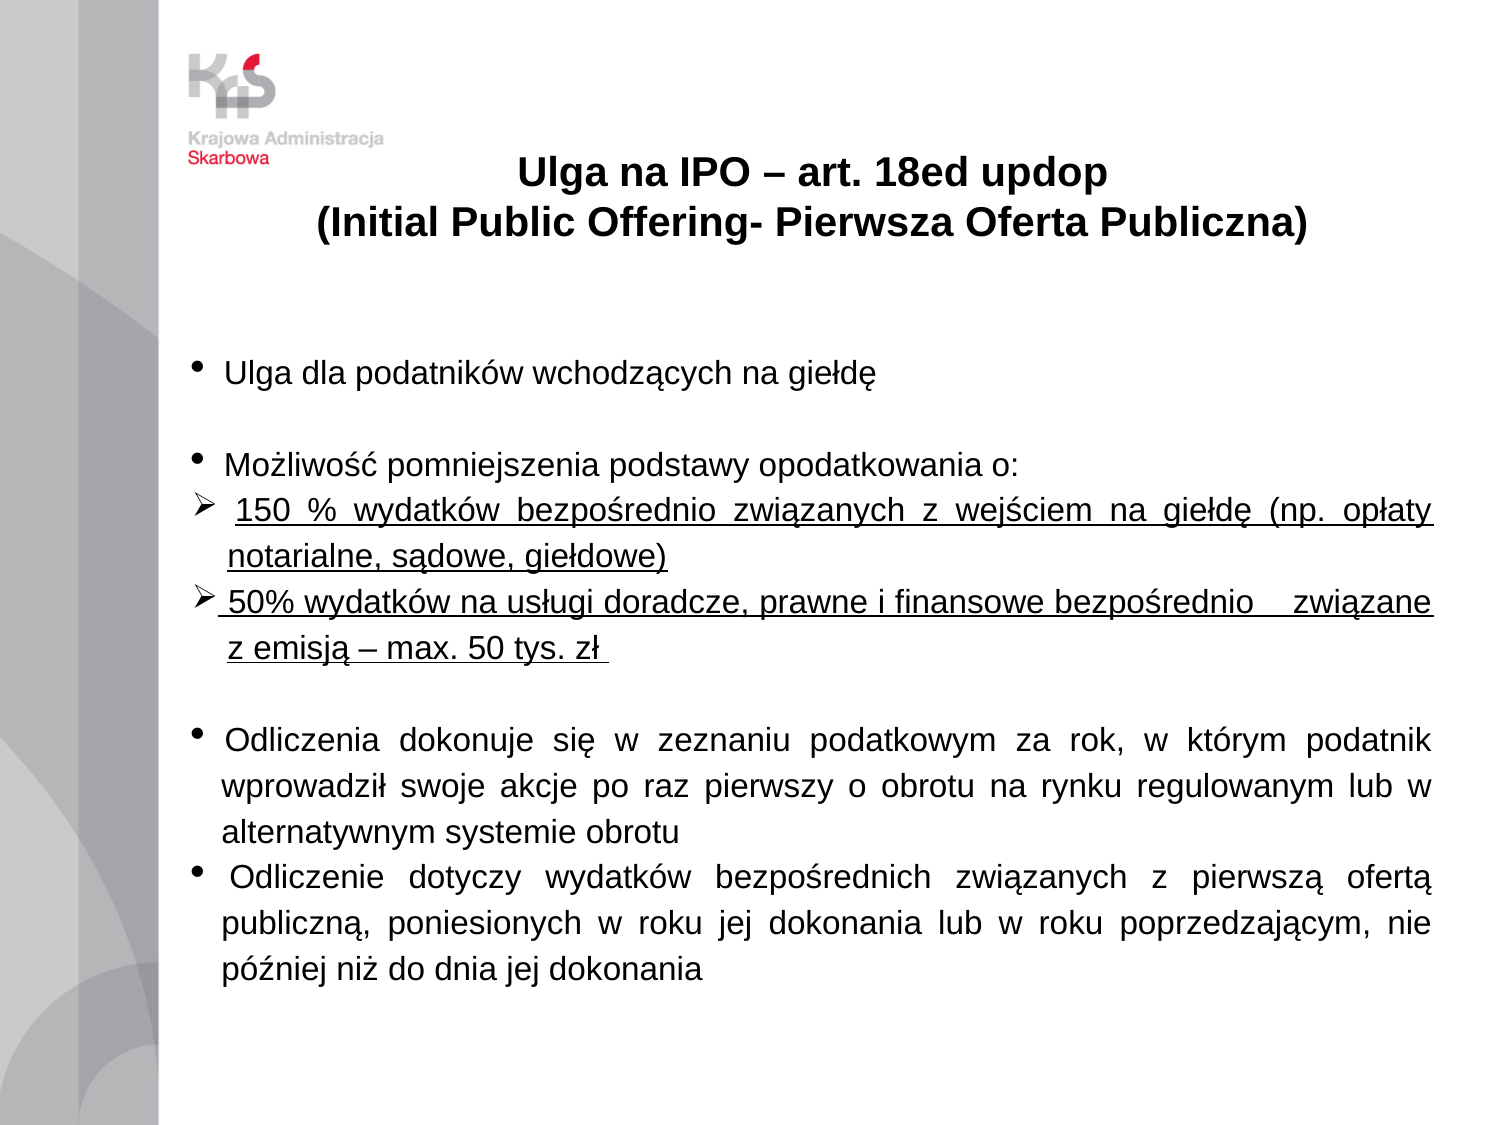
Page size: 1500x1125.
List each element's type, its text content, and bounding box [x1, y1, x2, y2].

picture [0, 0, 1500, 1125]
text_box Ulga na IPO – art. 18ed updop (Initial Public Offering- Pierwsza Oferta Publiczna) Ulga dla podatników wchodzących na giełdę Możliwość pomniejszenia podstawy opodatkowania o: 150 % wydatków bezpośrednio związanych z wejściem na giełdę (np. opłaty notarialne, sądowe, giełdowe) 50% wydatków na usługi doradcze, prawne i finansowe bezpośrednio związane z emisją – max. 50 tys. zł Odliczenia dokonuje się w zeznaniu podatkowym za rok, w którym podatnik wprowadził swoje akcje po raz pierwszy o obrotu na rynku regulowanym lub w alternatywnym systemie obrotu Odliczenie dotyczy wydatków bezpośrednich związanych z pierwszą ofertą publiczną, poniesionych w roku jej dokonania lub w roku poprzedzającym, nie później niż do dnia jej dokonania [177, 137, 1449, 296]
